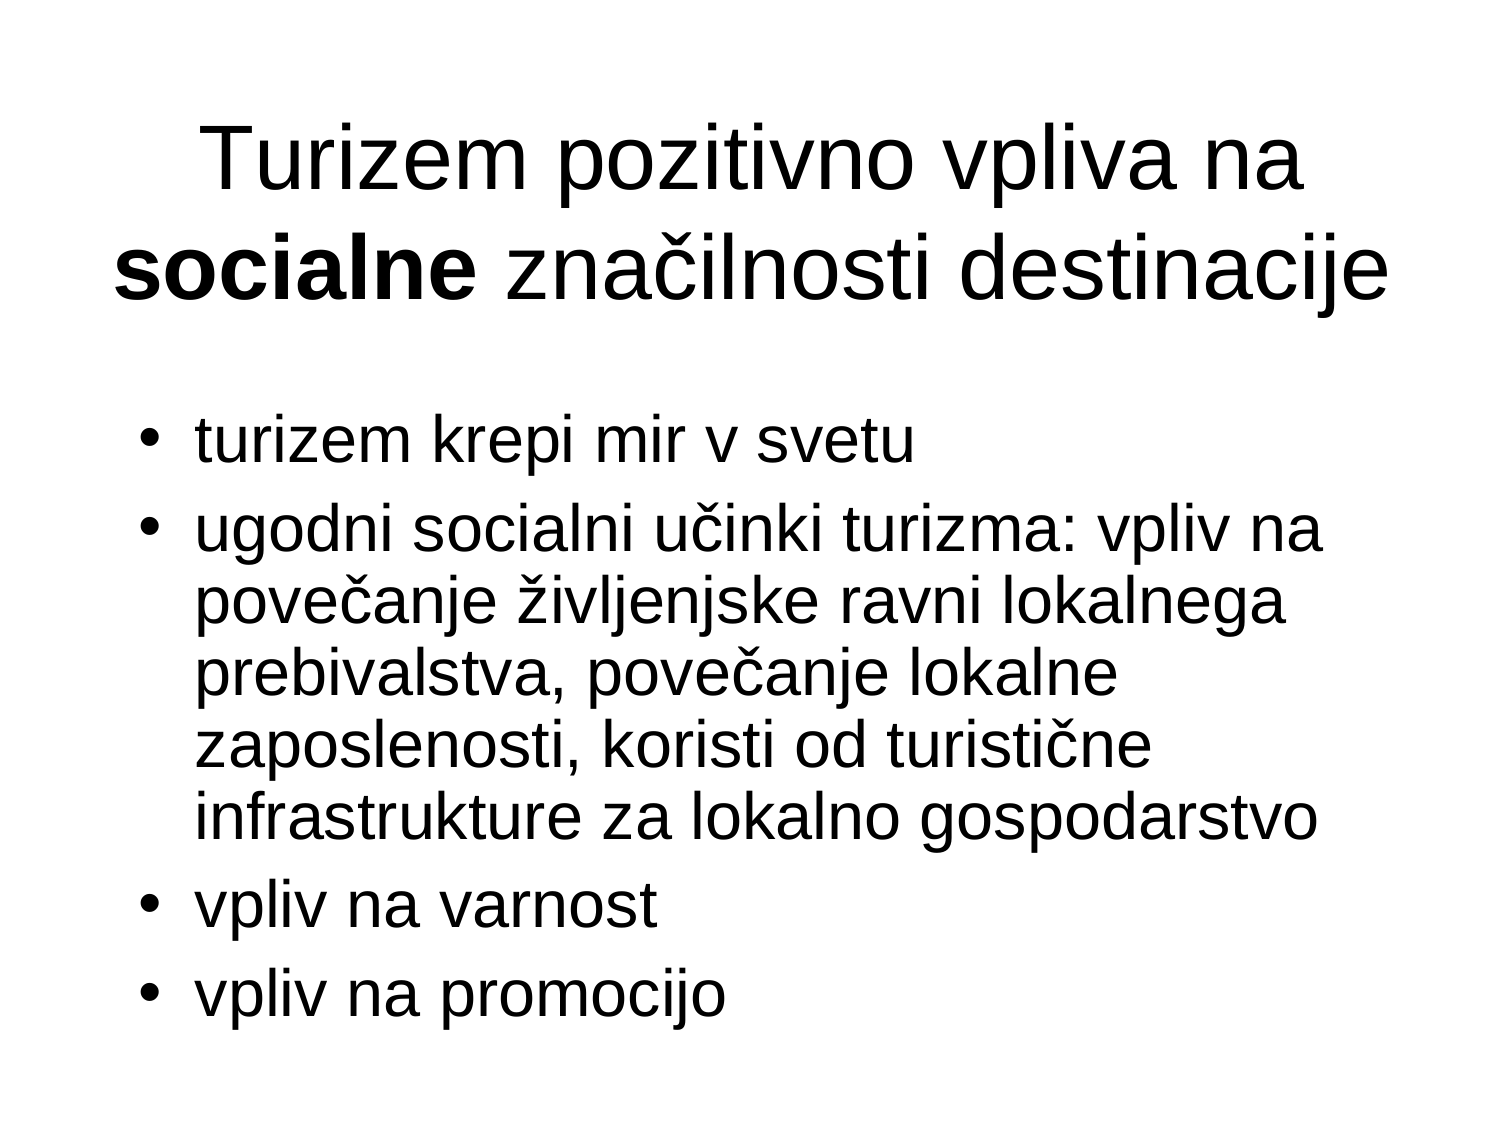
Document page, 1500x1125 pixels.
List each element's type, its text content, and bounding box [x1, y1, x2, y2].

title Turizem pozitivno vpliva na socialne značilnosti destinacije [64, 89, 1441, 326]
list turizem krepi mir v svetu ugodni socialni učinki turizma: vpliv na povečanje življenjske ravni lokalnega prebivalstva, povečanje lokalne zaposlenosti, koristi od turistične infrastrukture za lokalno gospodarstvo vpliv na varnost vpliv na promocijo [123, 397, 1438, 1125]
